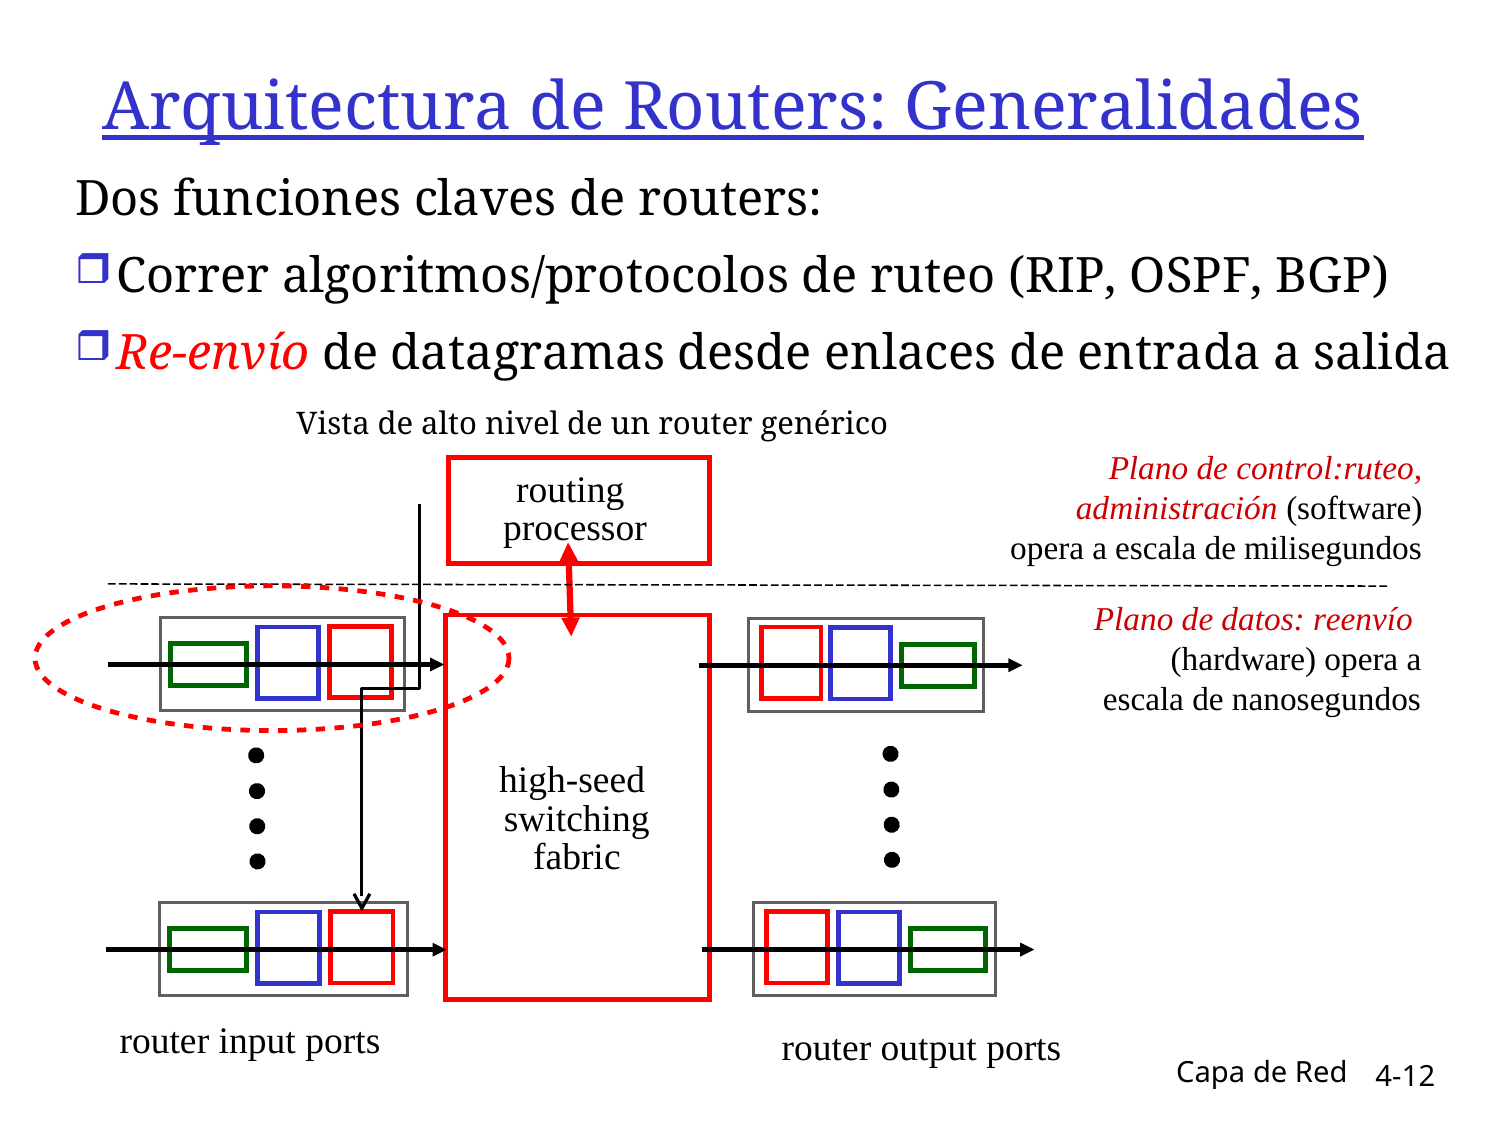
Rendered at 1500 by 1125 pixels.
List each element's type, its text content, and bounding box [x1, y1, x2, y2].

text_box [753, 952, 996, 996]
text_box high-seed switching fabric [484, 754, 670, 885]
list Vista de alto nivel de un router genérico [281, 396, 917, 458]
text_box [250, 854, 265, 869]
text_box Plano de control:ruteo, administración (software) opera a escala de milisegundos [964, 438, 1438, 574]
text_box [753, 902, 996, 947]
text_box [249, 784, 265, 799]
text_box [883, 746, 898, 761]
title Arquitectura de Routers: Generalidades [87, 23, 1426, 163]
text_box [250, 819, 265, 834]
text_box routing processor [488, 464, 662, 557]
text_box [448, 458, 710, 564]
text_box [160, 617, 405, 662]
text_box router input ports [104, 1008, 396, 1070]
text_box [748, 618, 984, 663]
text_box [748, 668, 984, 712]
text_box [160, 667, 405, 711]
text_box [884, 852, 900, 867]
text_box [159, 902, 408, 947]
text_box Plano de datos: reenvío (hardware) opera a escala de nanosegundos [1077, 589, 1437, 726]
text_box [159, 952, 408, 996]
text_box [363, 692, 405, 711]
text_box router output ports [766, 1015, 1077, 1076]
list Dos funciones claves de routers: Correr algoritmos/protocolos de ruteo (RIP, OSPF, BGP) Re-envío de datagramas desde enlaces de entrada a salida [75, 163, 1463, 398]
text_box [249, 748, 264, 763]
text_box [884, 817, 899, 832]
text_box [445, 615, 710, 1000]
text_box [884, 782, 899, 797]
